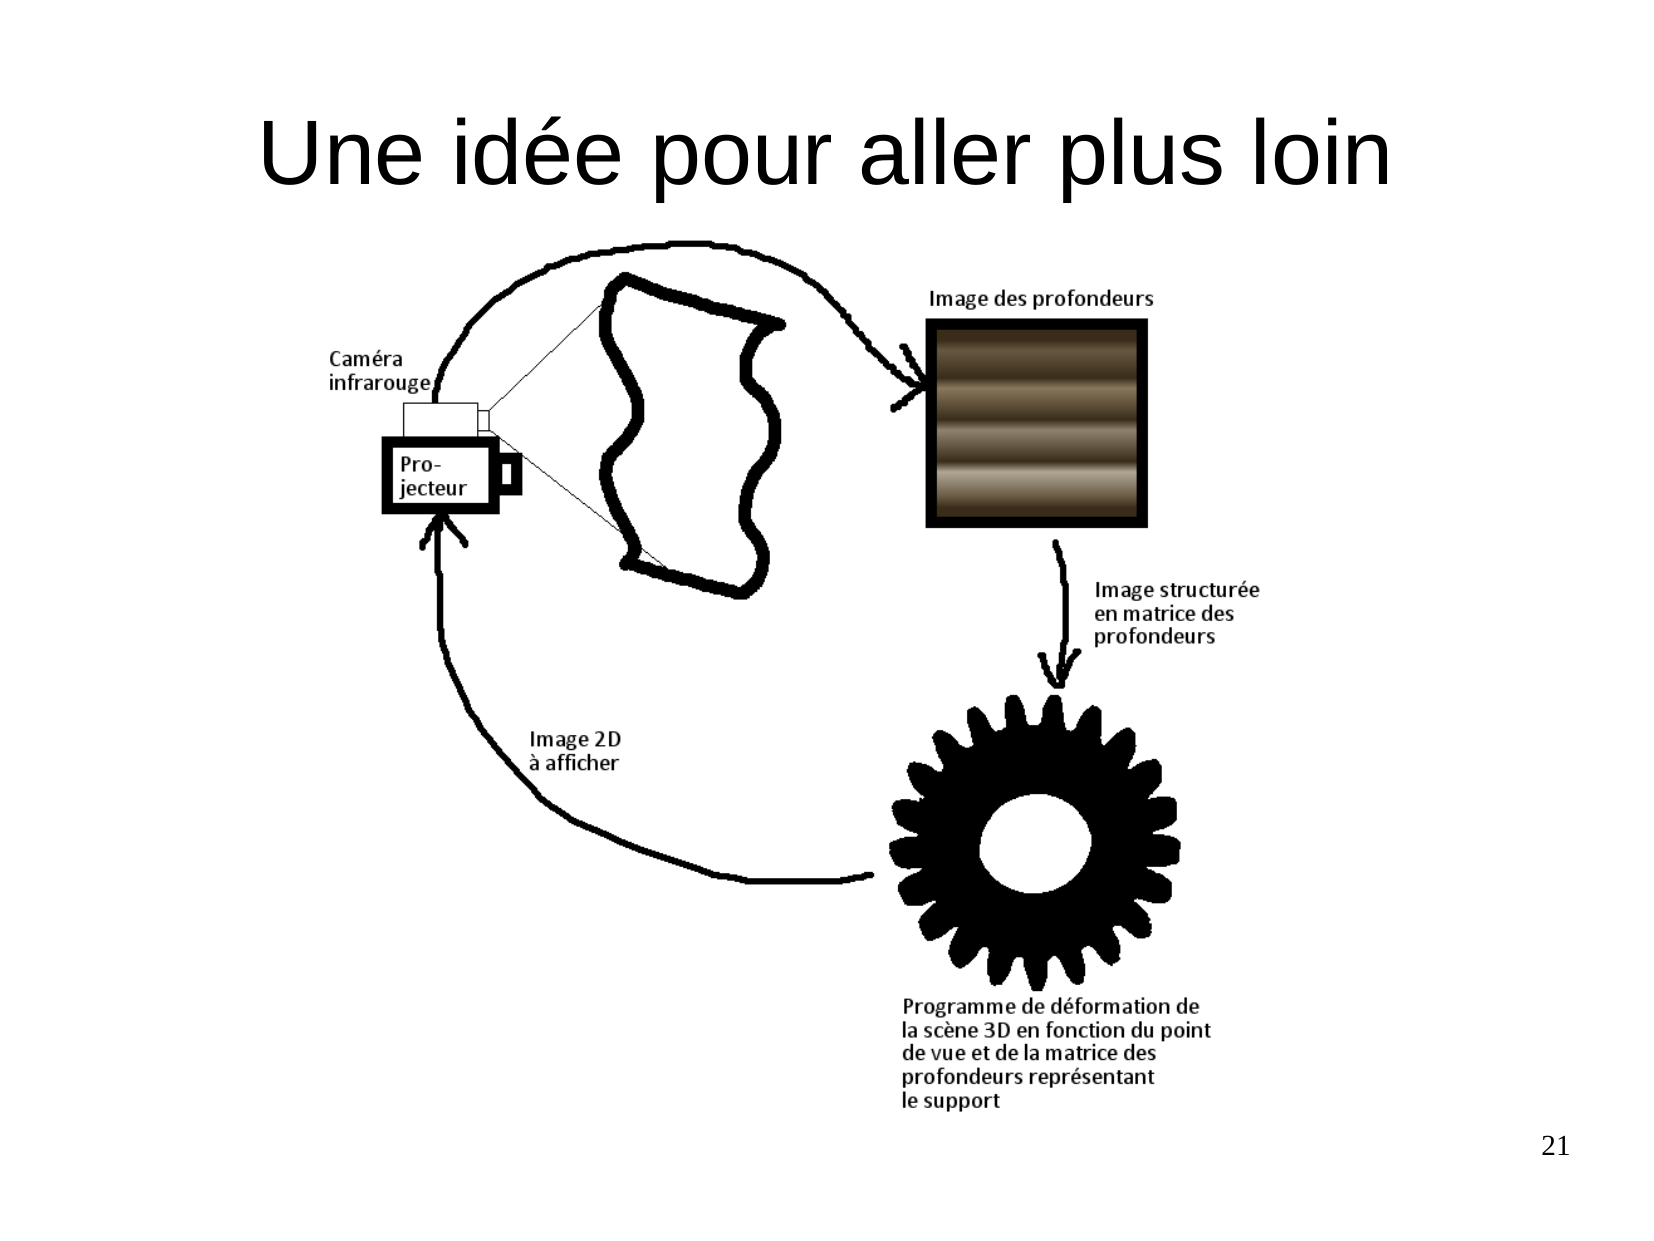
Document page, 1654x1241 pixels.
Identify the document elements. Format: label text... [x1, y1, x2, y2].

picture [324, 237, 1329, 1241]
title Une idée pour aller plus loin [82, 56, 1571, 250]
